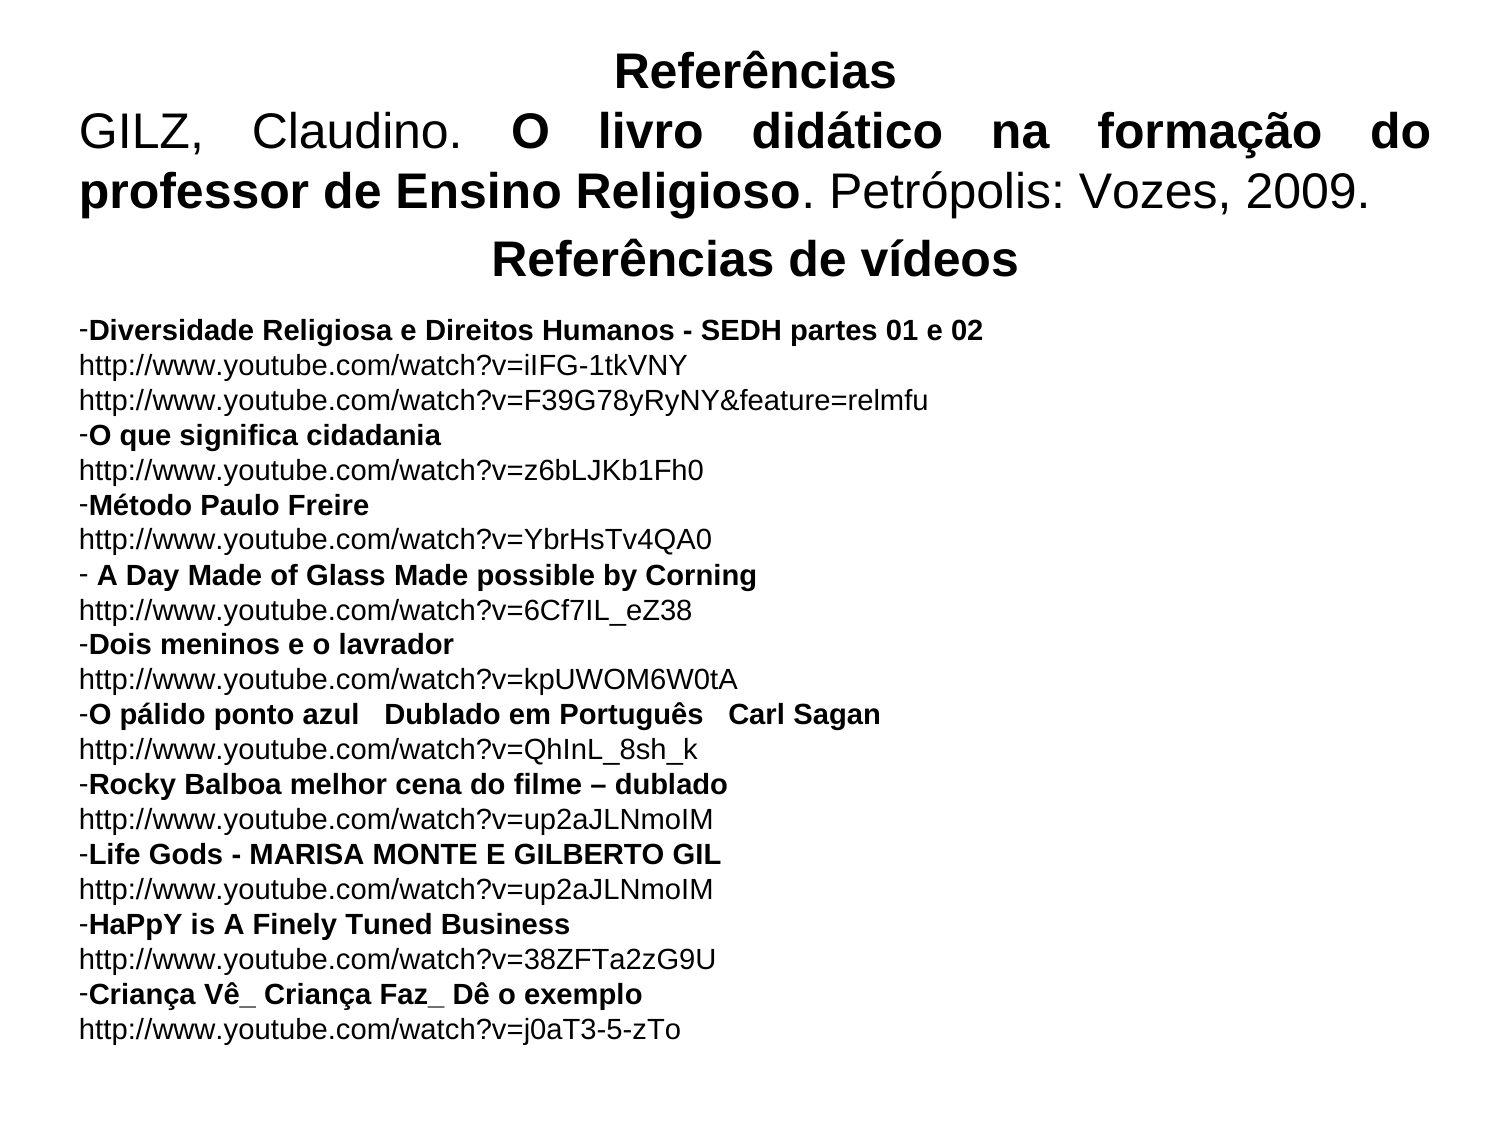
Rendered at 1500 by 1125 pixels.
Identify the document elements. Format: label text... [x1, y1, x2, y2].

text_box Referências GILZ, Claudino. O livro didático na formação do professor de Ensino Religioso. Petrópolis: Vozes, 2009. Referências de vídeos Diversidade Religiosa e Direitos Humanos - SEDH partes 01 e 02 http://www.youtube.com/watch?v=iIFG-1tkVNY http://www.youtube.com/watch?v=F39G78yRyNY&feature=relmfu O que significa cidadania http://www.youtube.com/watch?v=z6bLJKb1Fh0 Método Paulo Freire http://www.youtube.com/watch?v=YbrHsTv4QA0 A Day Made of Glass Made possible by Corning http://www.youtube.com/watch?v=6Cf7IL_eZ38 Dois meninos e o lavrador http://www.youtube.com/watch?v=kpUWOM6W0tA O pálido ponto azul Dublado em Português Carl Sagan http://www.youtube.com/watch?v=QhInL_8sh_k Rocky Balboa melhor cena do filme – dublado http://www.youtube.com/watch?v=up2aJLNmoIM Life Gods - MARISA MONTE E GILBERTO GIL http://www.youtube.com/watch?v=up2aJLNmoIM HaPpY is A Finely Tuned Business http://www.youtube.com/watch?v=38ZFTa2zG9U Criança Vê_ Criança Faz_ Dê o exemplo http://www.youtube.com/watch?v=j0aT3-5-zTo [64, 31, 1447, 1054]
